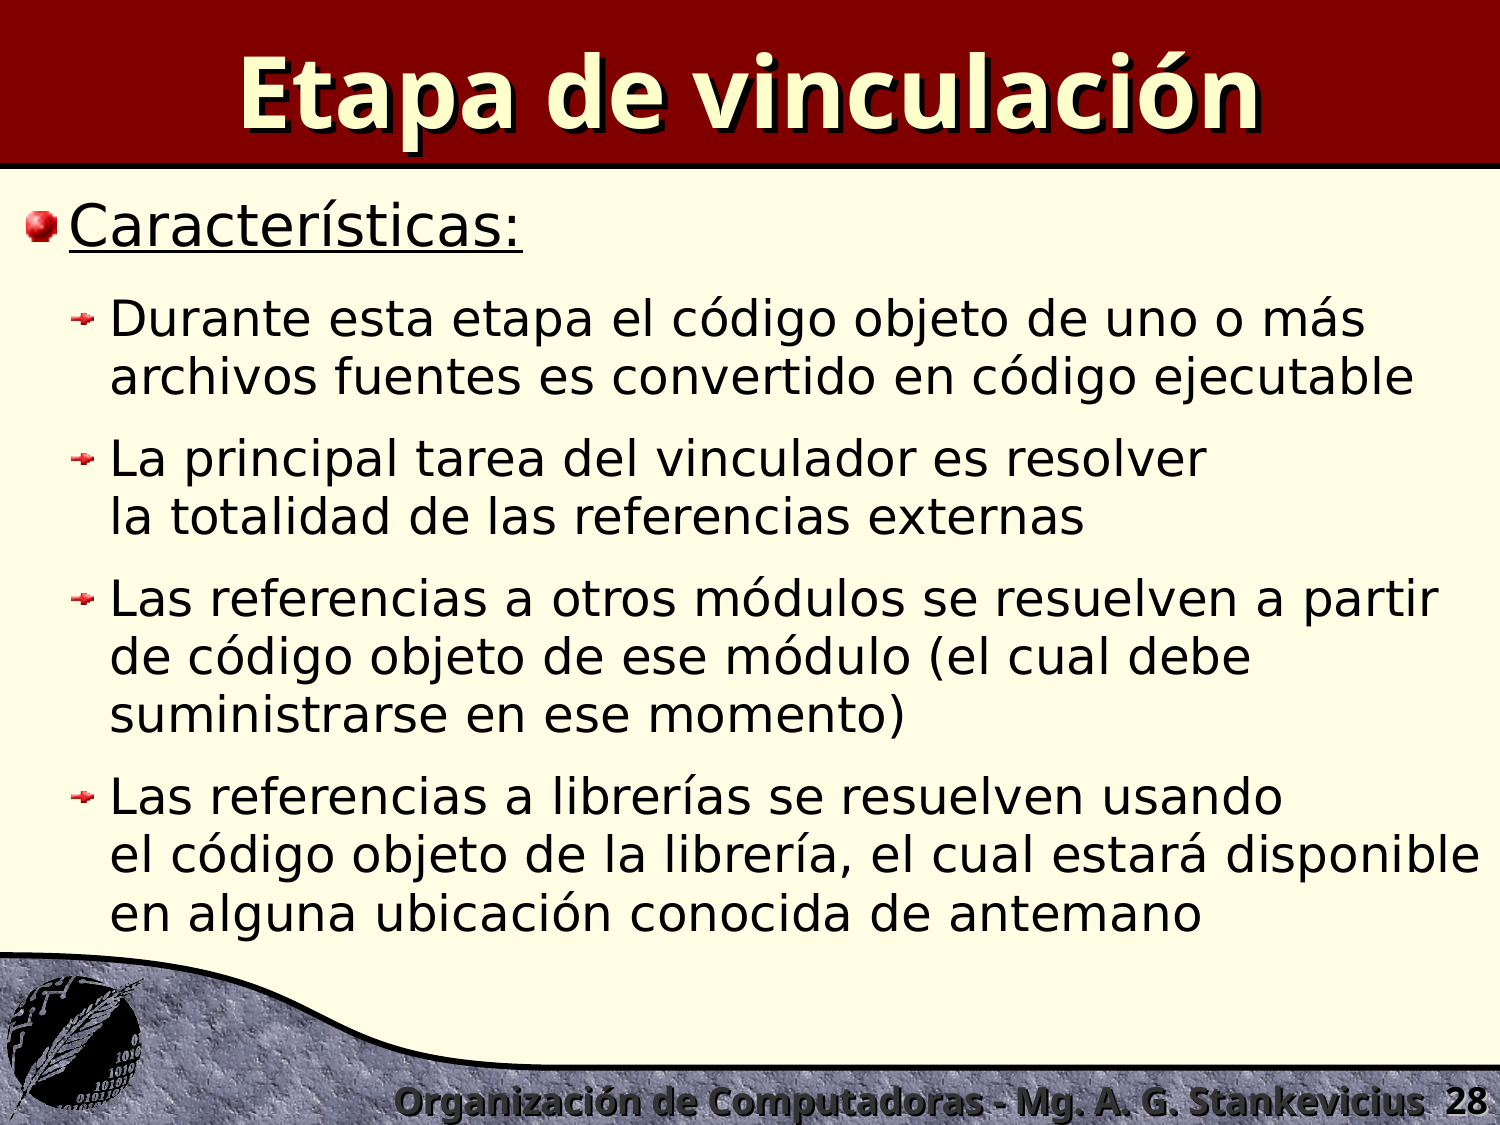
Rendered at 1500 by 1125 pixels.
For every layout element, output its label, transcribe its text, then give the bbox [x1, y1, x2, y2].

picture [802, 1100, 806, 1110]
title Etapa de vinculación [15, 5, 1485, 160]
picture [448, 1100, 455, 1110]
list Características: Durante esta etapa el código objeto de uno o más archivos fuentes es convertido en código ejecutable La principal tarea del vinculador es resolver la totalidad de las referencias externas Las referencias a otros módulos se resuelven a partir de código objeto de ese módulo (el cual debe suministrarse en ese momento) Las referencias a librerías se resuelven usando el código objeto de la librería, el cual estará disponible en alguna ubicación conocida de antemano [11, 192, 1486, 947]
picture [0, 959, 1500, 1125]
picture [1058, 1100, 1065, 1110]
